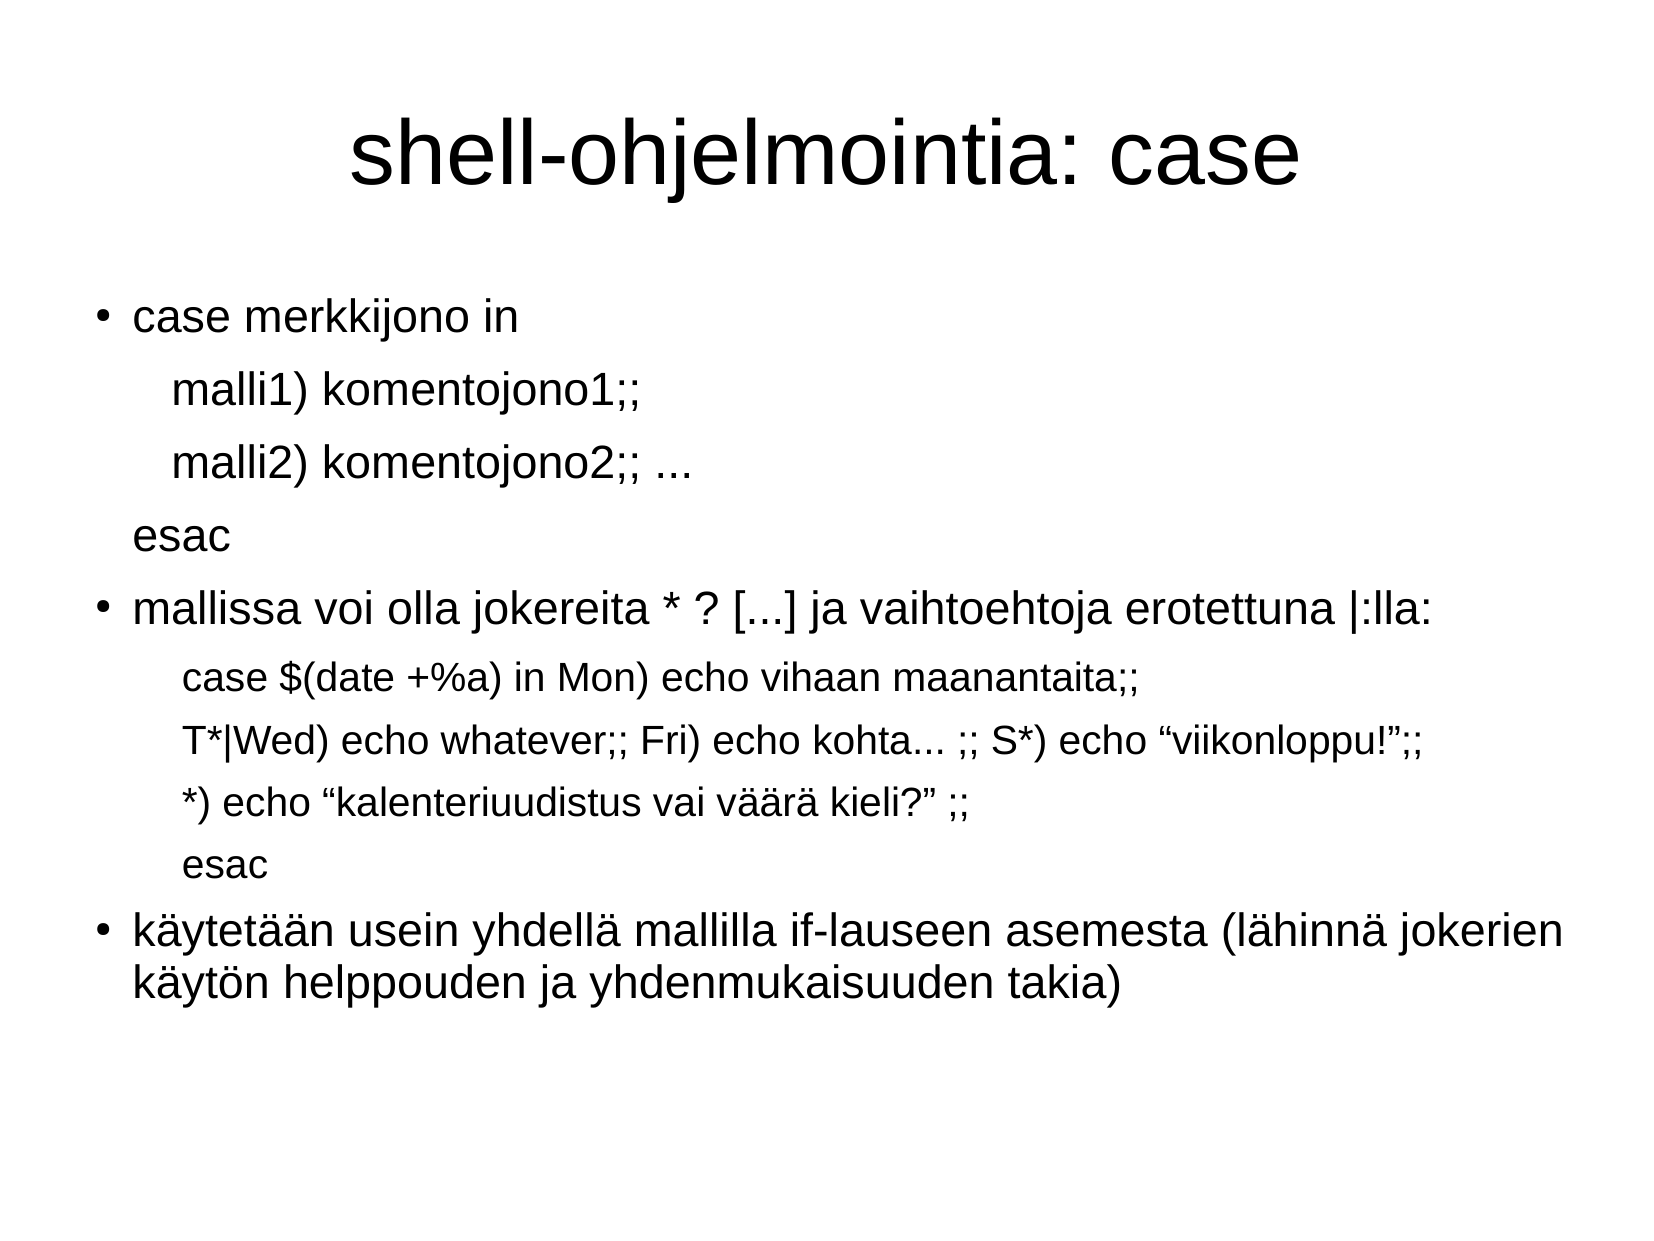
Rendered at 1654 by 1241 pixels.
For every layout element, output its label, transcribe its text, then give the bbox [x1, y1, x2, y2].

title shell-ohjelmointia: case [82, 49, 1571, 257]
list case merkkijono in malli1) komentojono1;; malli2) komentojono2;; ... esac mallissa voi olla jokereita * ? [...] ja vaihtoehtoja erotettuna |:lla: case $(date +%a) in Mon) echo vihaan maanantaita;; T*|Wed) echo whatever;; Fri) echo kohta... ;; S*) echo “viikonloppu!”;; *) echo “kalenteriuudistus vai väärä kieli?” ;; esac käytetään usein yhdellä mallilla if-lauseen asemesta (lähinnä jokerien käytön helppouden ja yhdenmukaisuuden takia) [82, 290, 1571, 1010]
